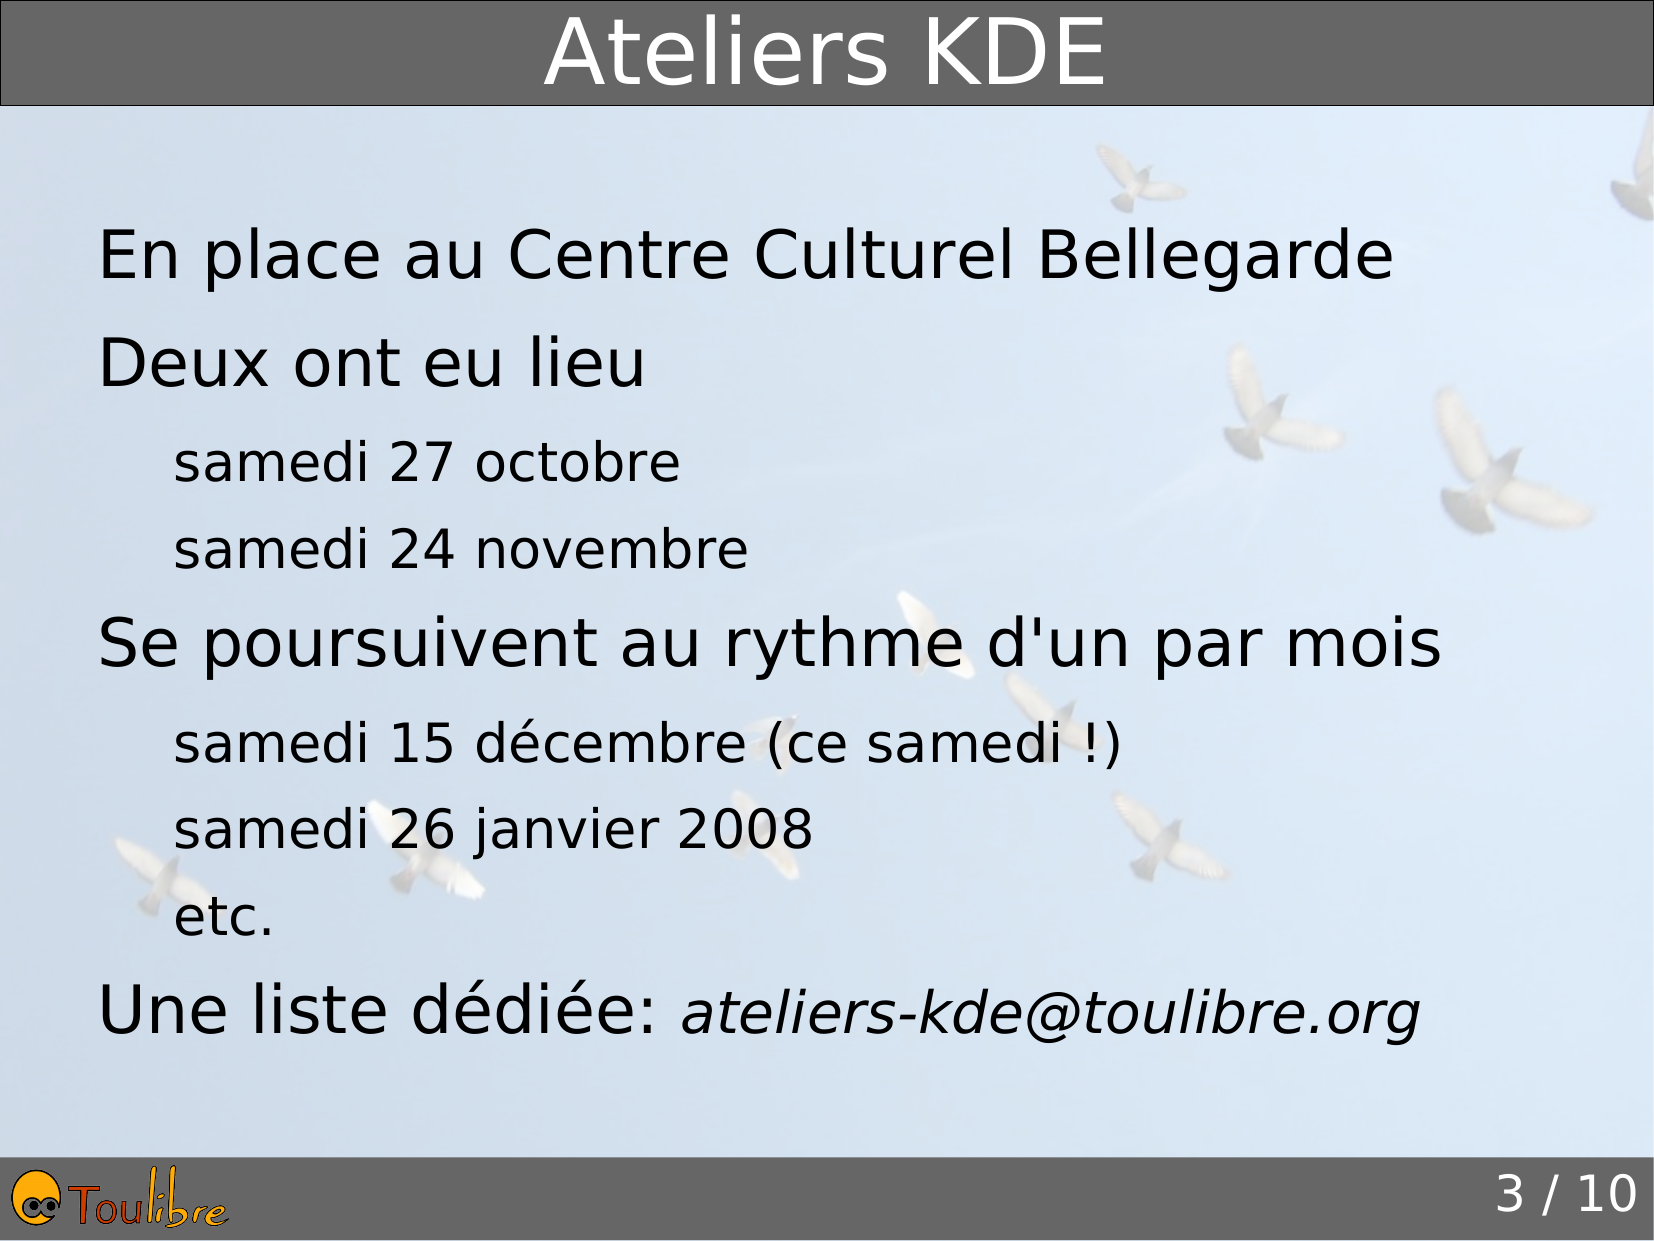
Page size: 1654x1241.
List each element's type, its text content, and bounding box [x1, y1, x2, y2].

picture [11, 1165, 229, 1228]
title Ateliers KDE [0, 0, 1654, 107]
list En place au Centre Culturel Bellegarde Deux ont eu lieu samedi 27 octobre samedi 24 novembre Se poursuivent au rythme d'un par mois samedi 15 décembre (ce samedi !) samedi 26 janvier 2008 etc. Une liste dédiée: ateliers-kde@toulibre.org [79, 216, 1568, 1050]
